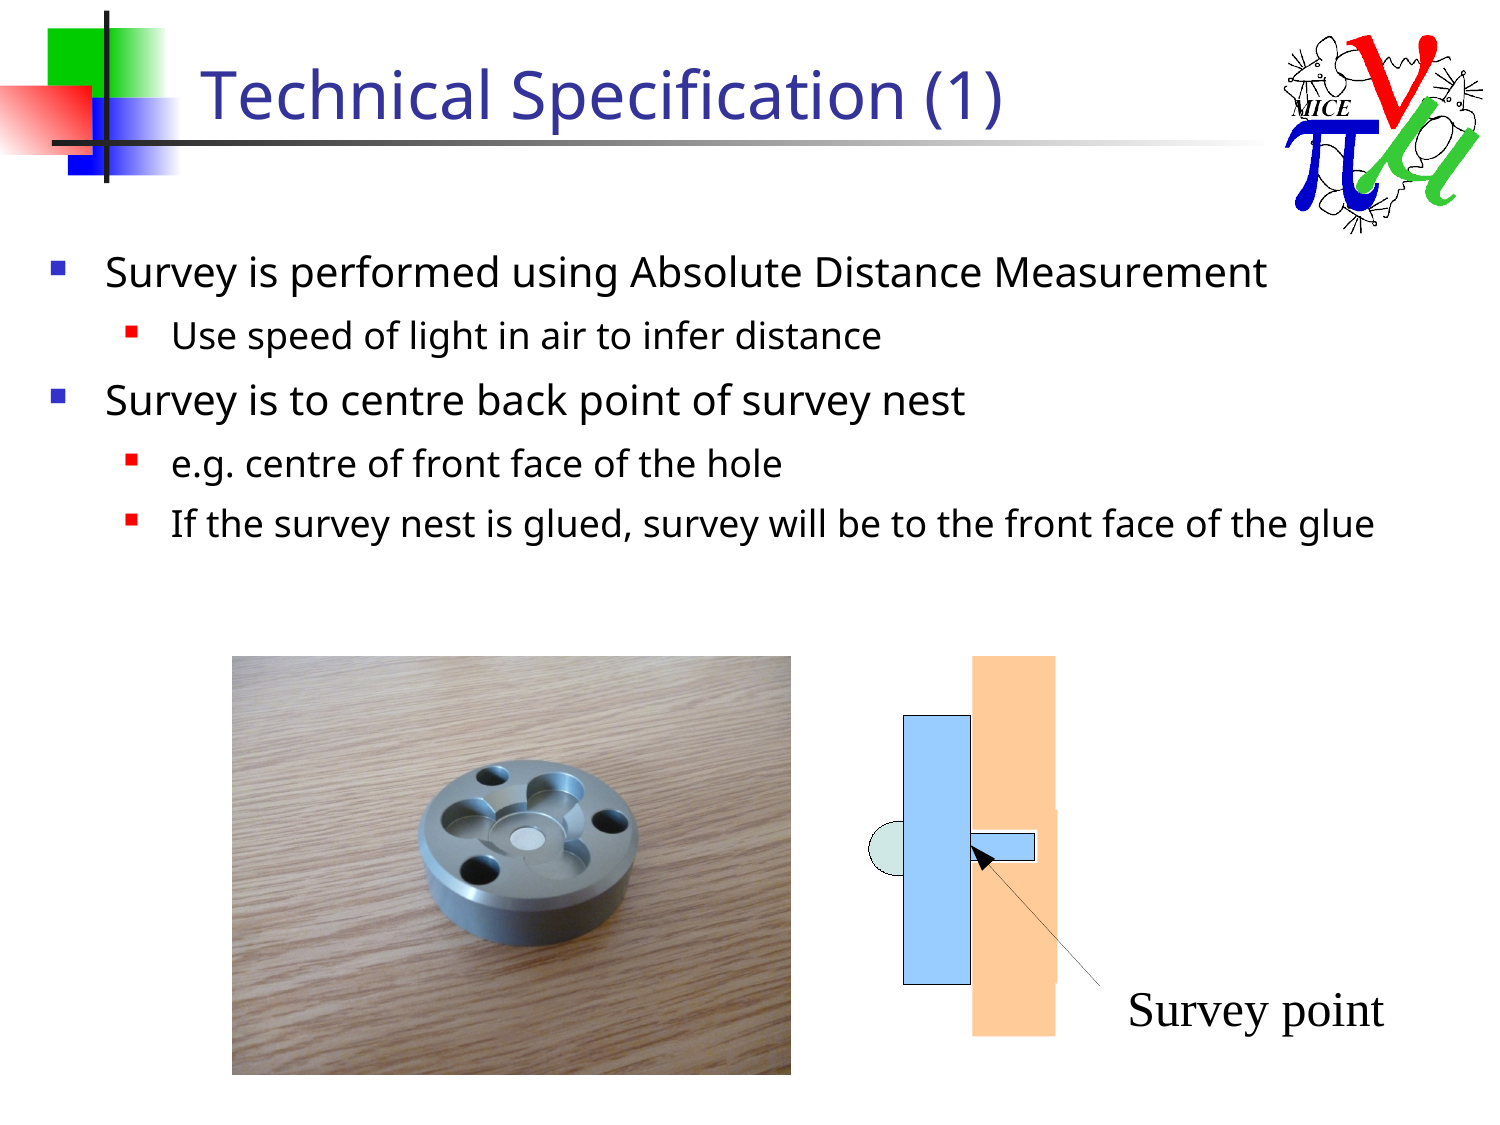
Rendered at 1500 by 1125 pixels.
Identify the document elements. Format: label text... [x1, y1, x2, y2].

list Survey is performed using Absolute Distance Measurement Use speed of light in air to infer distance Survey is to centre back point of survey nest e.g. centre of front face of the hole If the survey nest is glued, survey will be to the front face of the glue [34, 235, 1457, 623]
title Technical Specification (1) [186, 0, 1465, 188]
text_box [868, 715, 1035, 985]
text_box [972, 656, 1058, 939]
picture [232, 656, 791, 1076]
text_box [972, 862, 1058, 1037]
picture [1264, 5, 1500, 251]
text_box Survey point [1112, 974, 1400, 1045]
